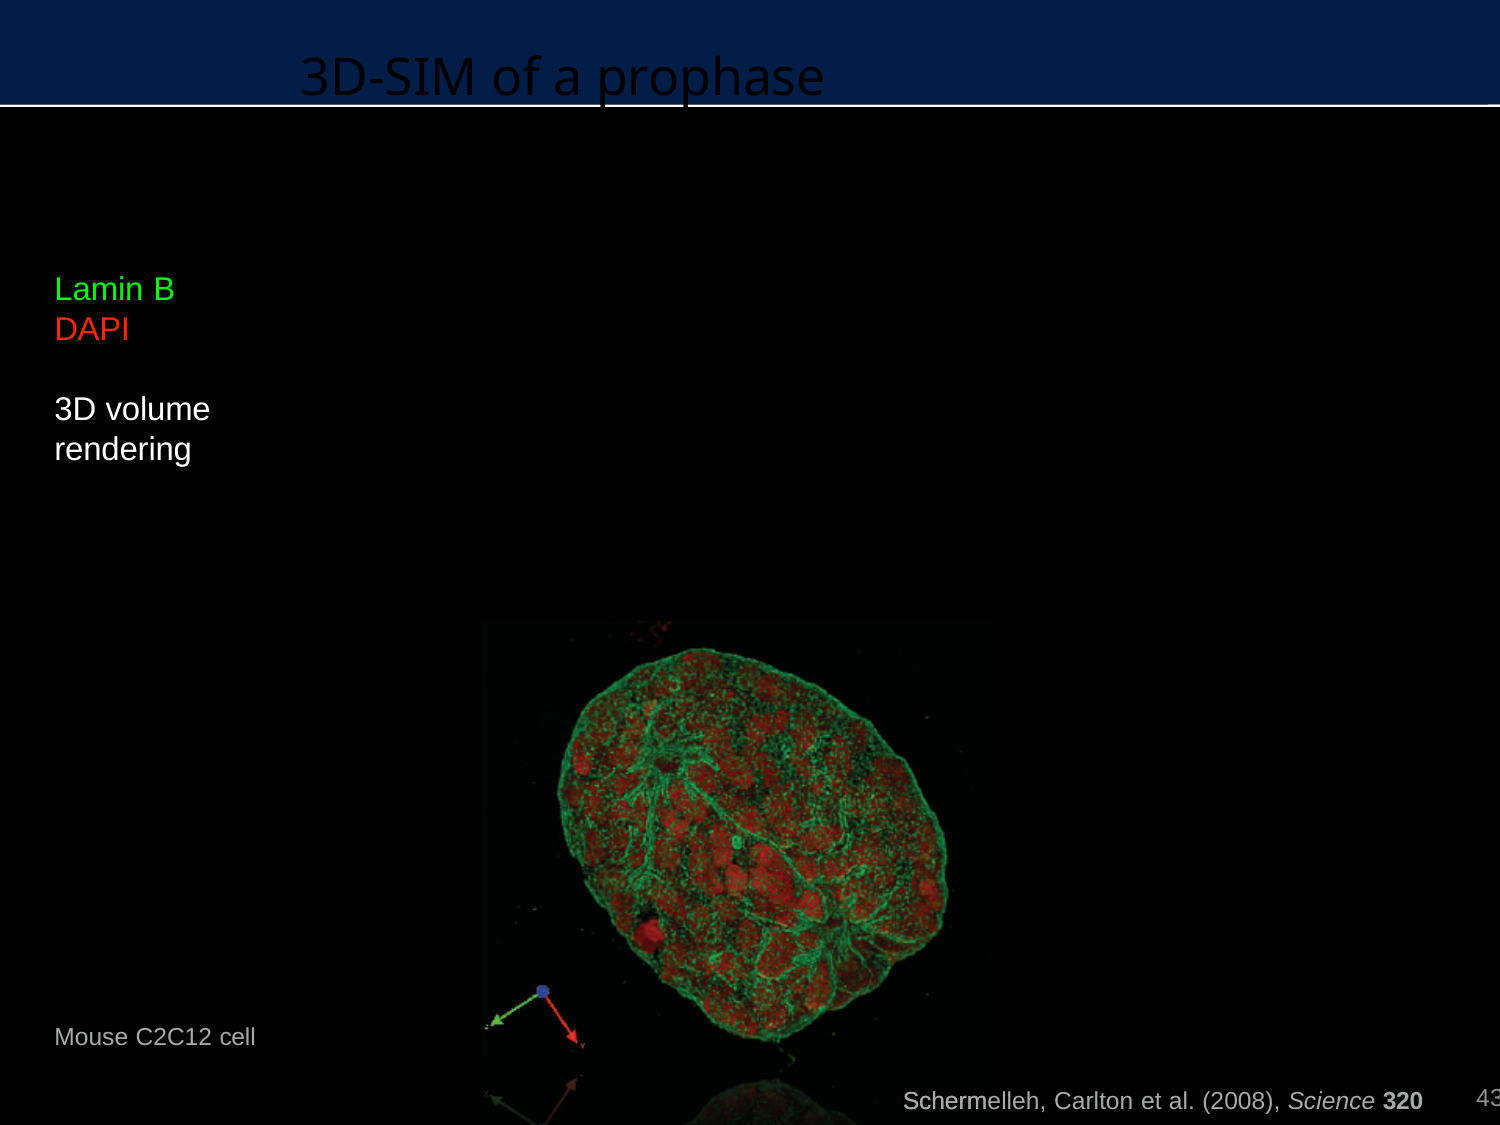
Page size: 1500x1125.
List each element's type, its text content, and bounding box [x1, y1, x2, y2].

picture [479, 1060, 992, 1125]
picture [479, 619, 992, 1059]
text_box [0, 0, 1500, 1125]
text_box Schermelleh, Carlton et al. (2008), Science 320 [901, 1089, 1430, 1115]
text_box Lamin B DAPI 3D volume rendering [53, 266, 215, 470]
text_box 4 [1476, 1087, 1491, 1113]
text_box Mouse C2C12 cell [53, 1019, 260, 1051]
title 3D-SIM of a prophase nucleus [0, 35, 880, 169]
text_box 3 [1488, 1086, 1500, 1112]
